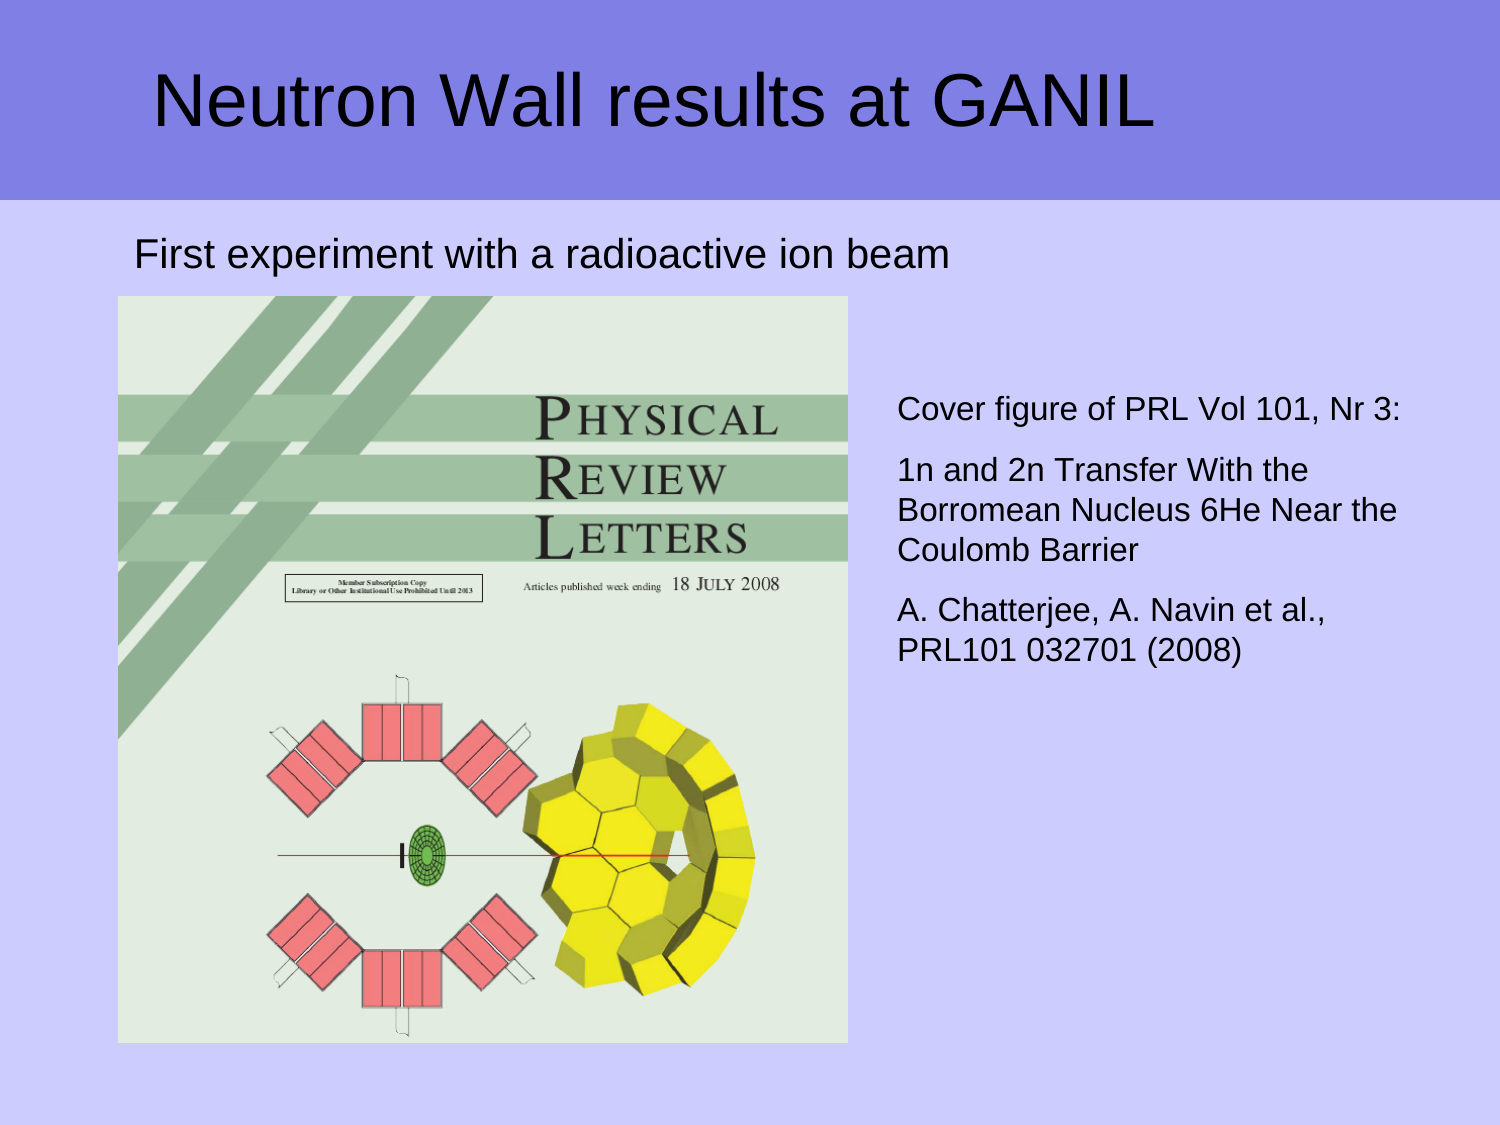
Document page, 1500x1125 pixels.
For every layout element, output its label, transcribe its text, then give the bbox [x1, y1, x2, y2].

text_box First experiment with a radioactive ion beam [119, 219, 965, 284]
picture [118, 296, 848, 1043]
title Neutron Wall results at GANIL [137, 24, 1413, 176]
text_box Cover figure of PRL Vol 101, Nr 3: 1n and 2n Transfer With the Borromean Nucleus 6He Near the Coulomb Barrier A. Chatterjee, A. Navin et al., PRL101 032701 (2008) [882, 379, 1462, 677]
